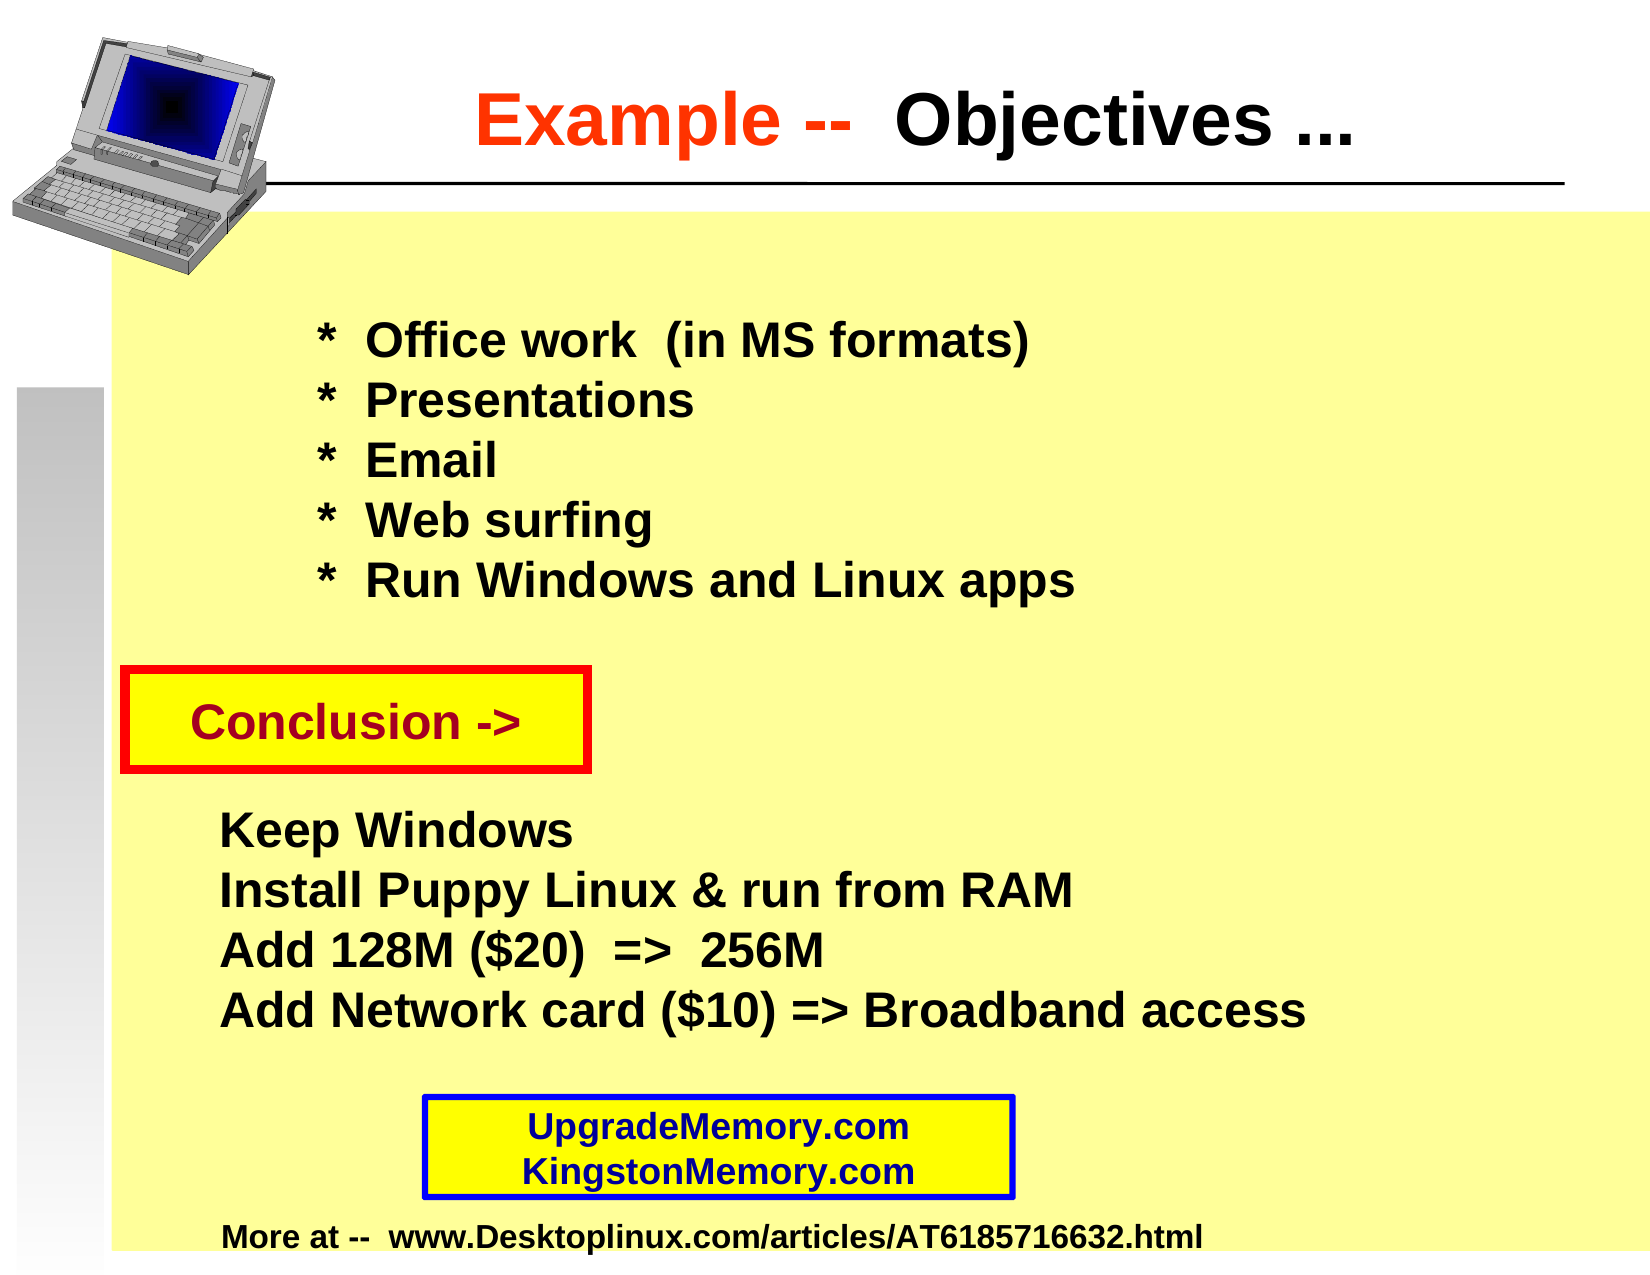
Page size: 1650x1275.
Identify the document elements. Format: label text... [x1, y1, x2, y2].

text_box UpgradeMemory.com KingstonMemory.com [425, 1097, 1013, 1198]
text_box [112, 212, 1650, 1251]
text_box Keep Windows Install Puppy Linux & run from RAM Add 128M ($20) => 256M Add Network card ($10) => Broadband access [176, 789, 1324, 1045]
text_box Conclusion -> [124, 669, 588, 770]
picture [12, 37, 276, 276]
text_box More at -- www.Desktoplinux.com/articles/AT6185716632.html [206, 1207, 1220, 1263]
text_box [16, 387, 105, 1275]
text_box Example -- Objectives ... [459, 62, 1373, 169]
text_box * Office work (in MS formats) * Presentations * Email * Web surfing * Run Windows and Linux apps [303, 299, 1092, 616]
